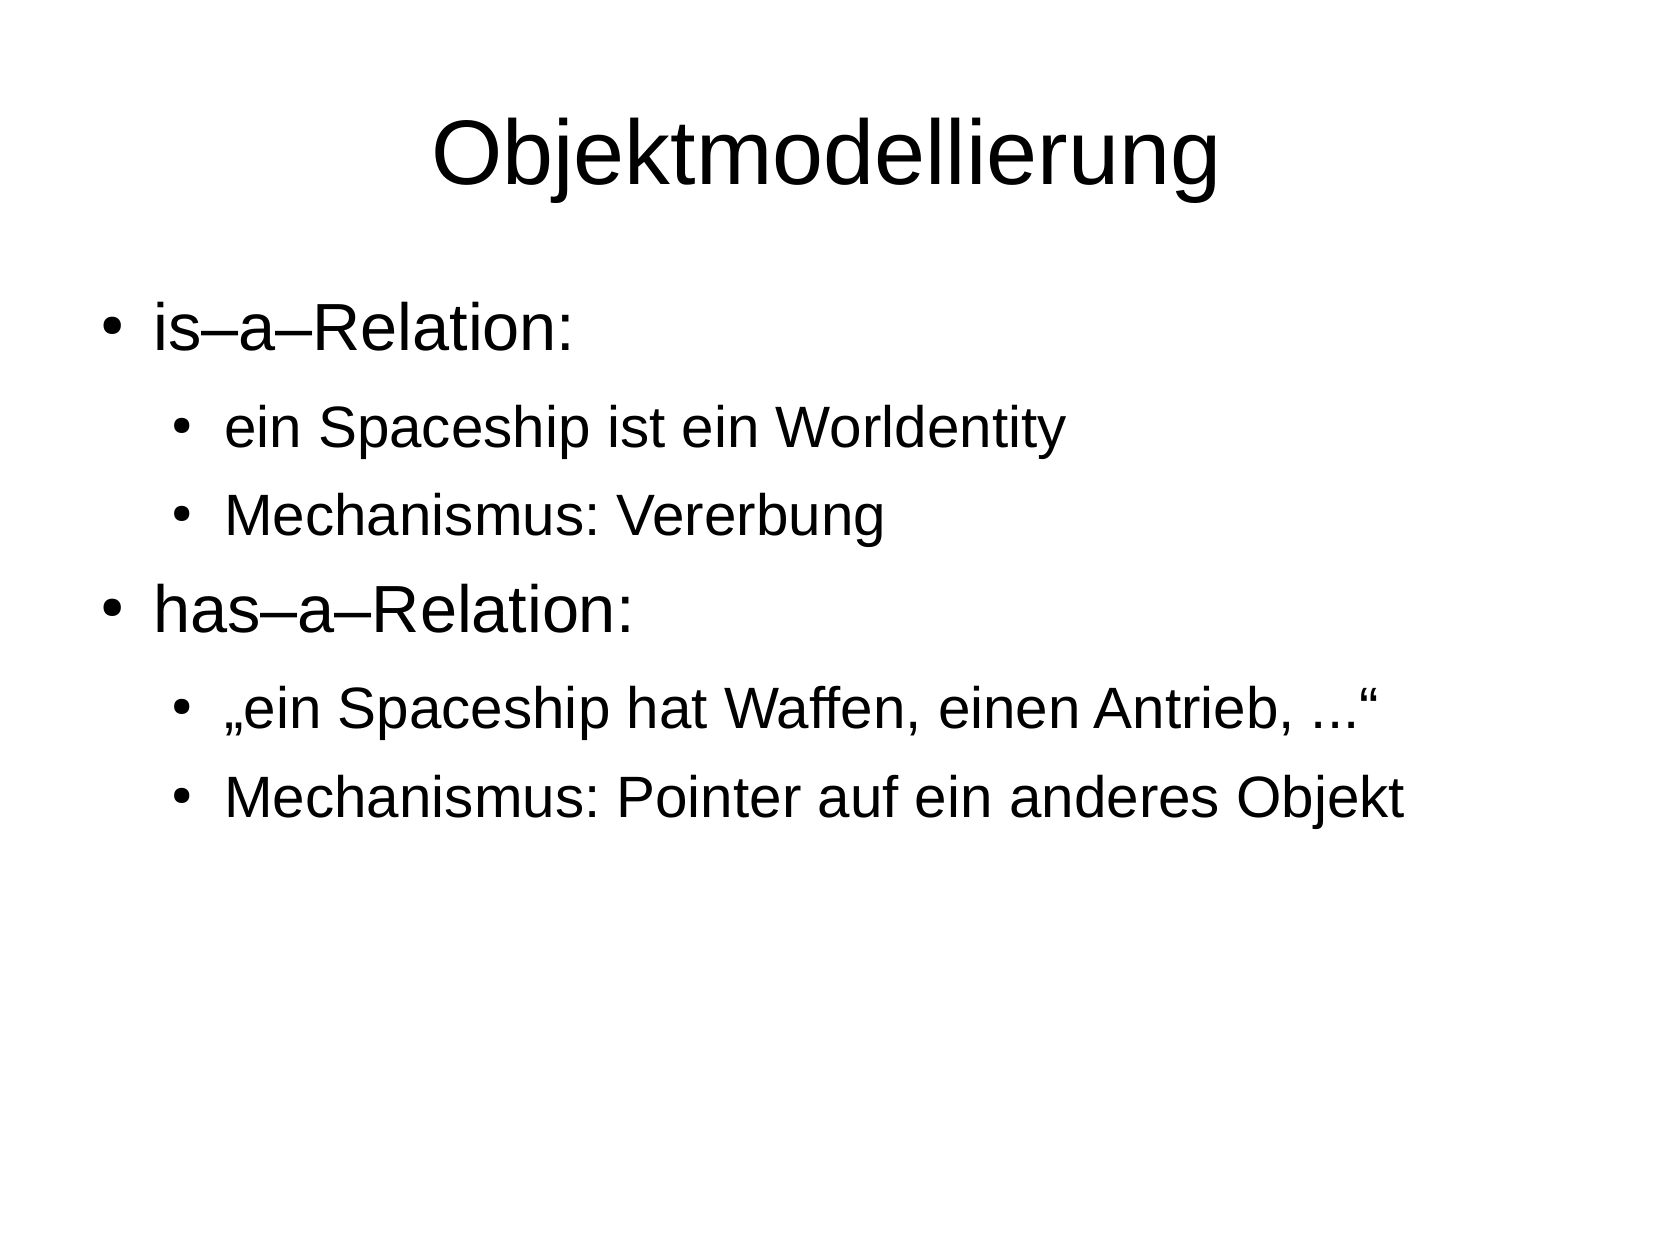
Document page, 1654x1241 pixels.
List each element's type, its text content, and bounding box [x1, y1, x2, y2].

title Objektmodellierung [82, 49, 1571, 257]
list is–a–Relation: ein Spaceship ist ein Worldentity Mechanismus: Vererbung has–a–Relation: „ein Spaceship hat Waffen, einen Antrieb, ...“ Mechanismus: Pointer auf ein anderes Objekt [82, 290, 1571, 1109]
